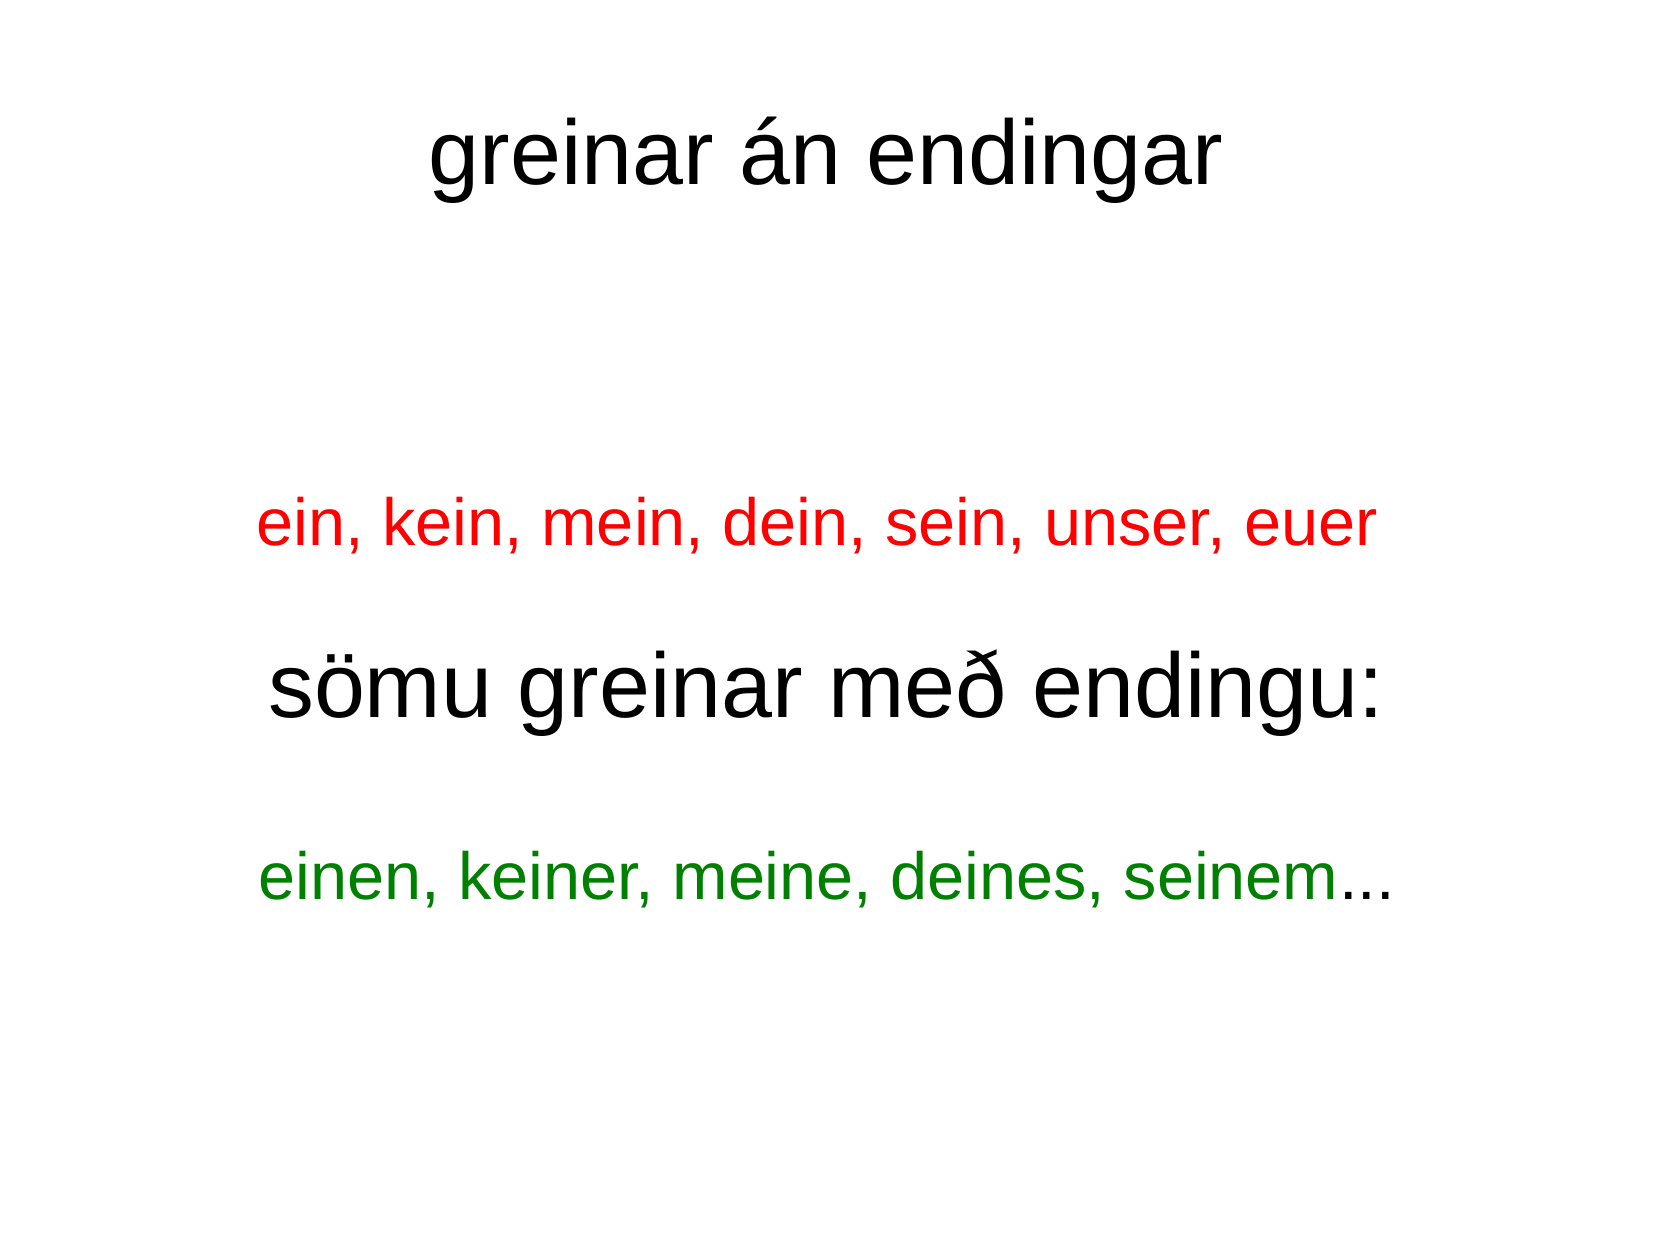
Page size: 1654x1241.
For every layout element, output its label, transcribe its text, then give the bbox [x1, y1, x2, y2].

subtitle ein, kein, mein, dein, sein, unser, euer sömu greinar með endingu: einen, keiner, meine, deines, seinem... [82, 297, 1571, 1102]
title greinar án endingar [82, 56, 1571, 250]
